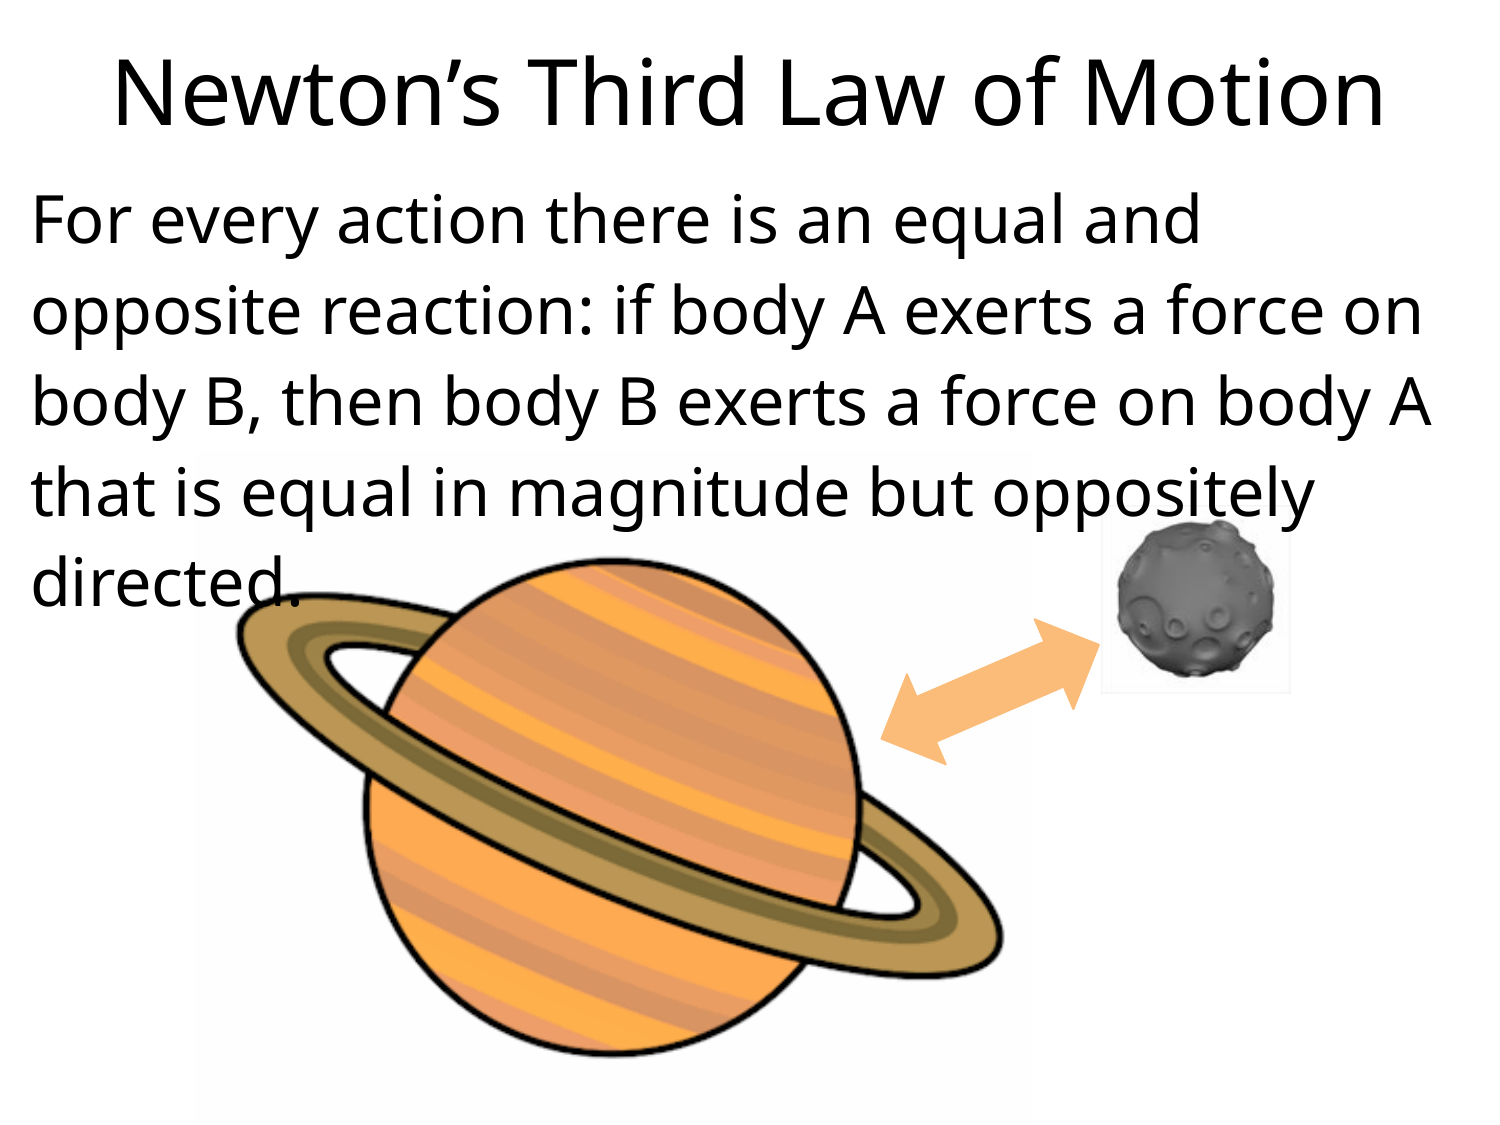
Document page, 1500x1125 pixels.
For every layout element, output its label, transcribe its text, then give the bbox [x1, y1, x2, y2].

title Newton’s Third Law of Motion [30, 36, 1471, 144]
list For every action there is an equal and opposite reaction: if body A exerts a force on body B, then body B exerts a force on body A that is equal in magnitude but oppositely directed. [30, 172, 1471, 961]
picture [194, 961, 1032, 1125]
